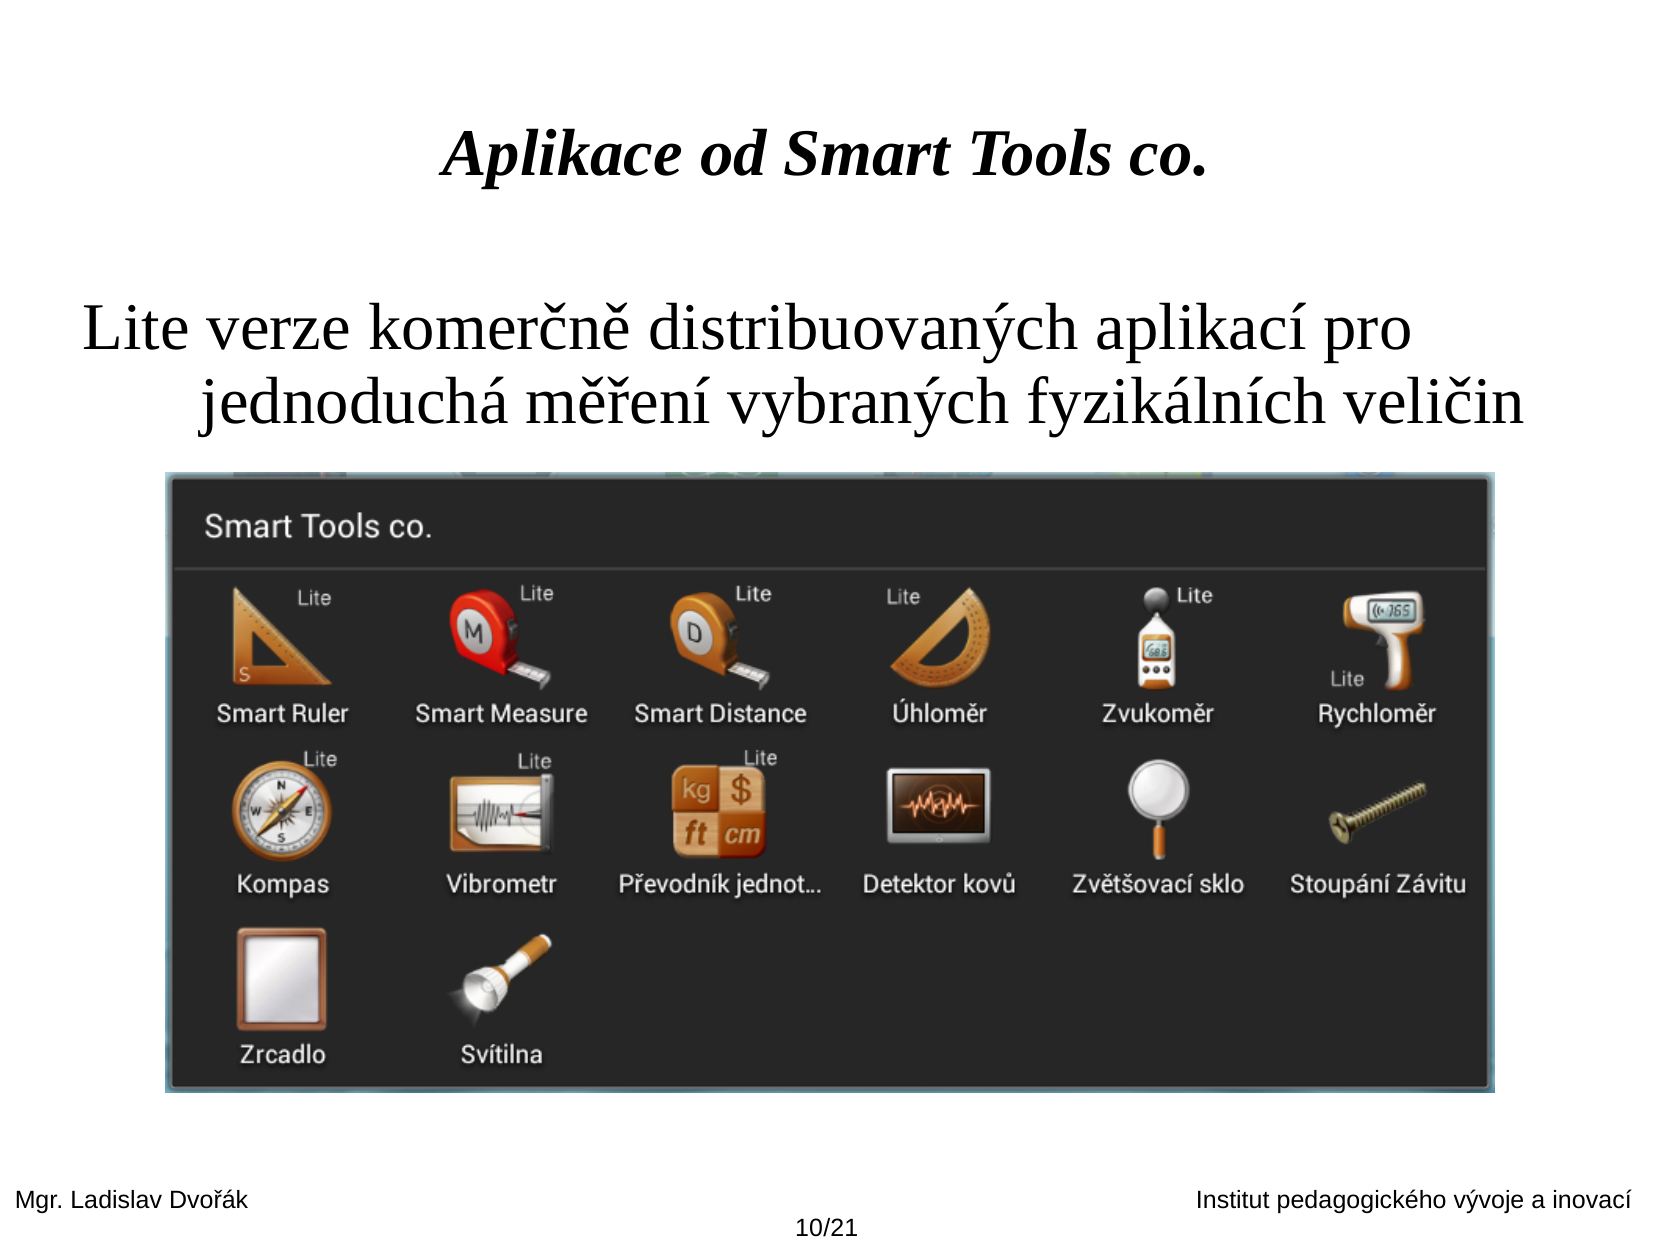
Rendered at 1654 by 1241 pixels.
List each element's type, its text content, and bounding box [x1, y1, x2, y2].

list Lite verze komerčně distribuovaných aplikací pro jednoduchá měření vybraných fyzikálních veličin [82, 290, 1571, 1010]
picture [165, 472, 1495, 1093]
text_box Mgr. Ladislav Dvořák Institut pedagogického vývoje a inovací <číslo>/21 [0, 1177, 1654, 1241]
title Aplikace od Smart Tools co. [82, 49, 1571, 257]
